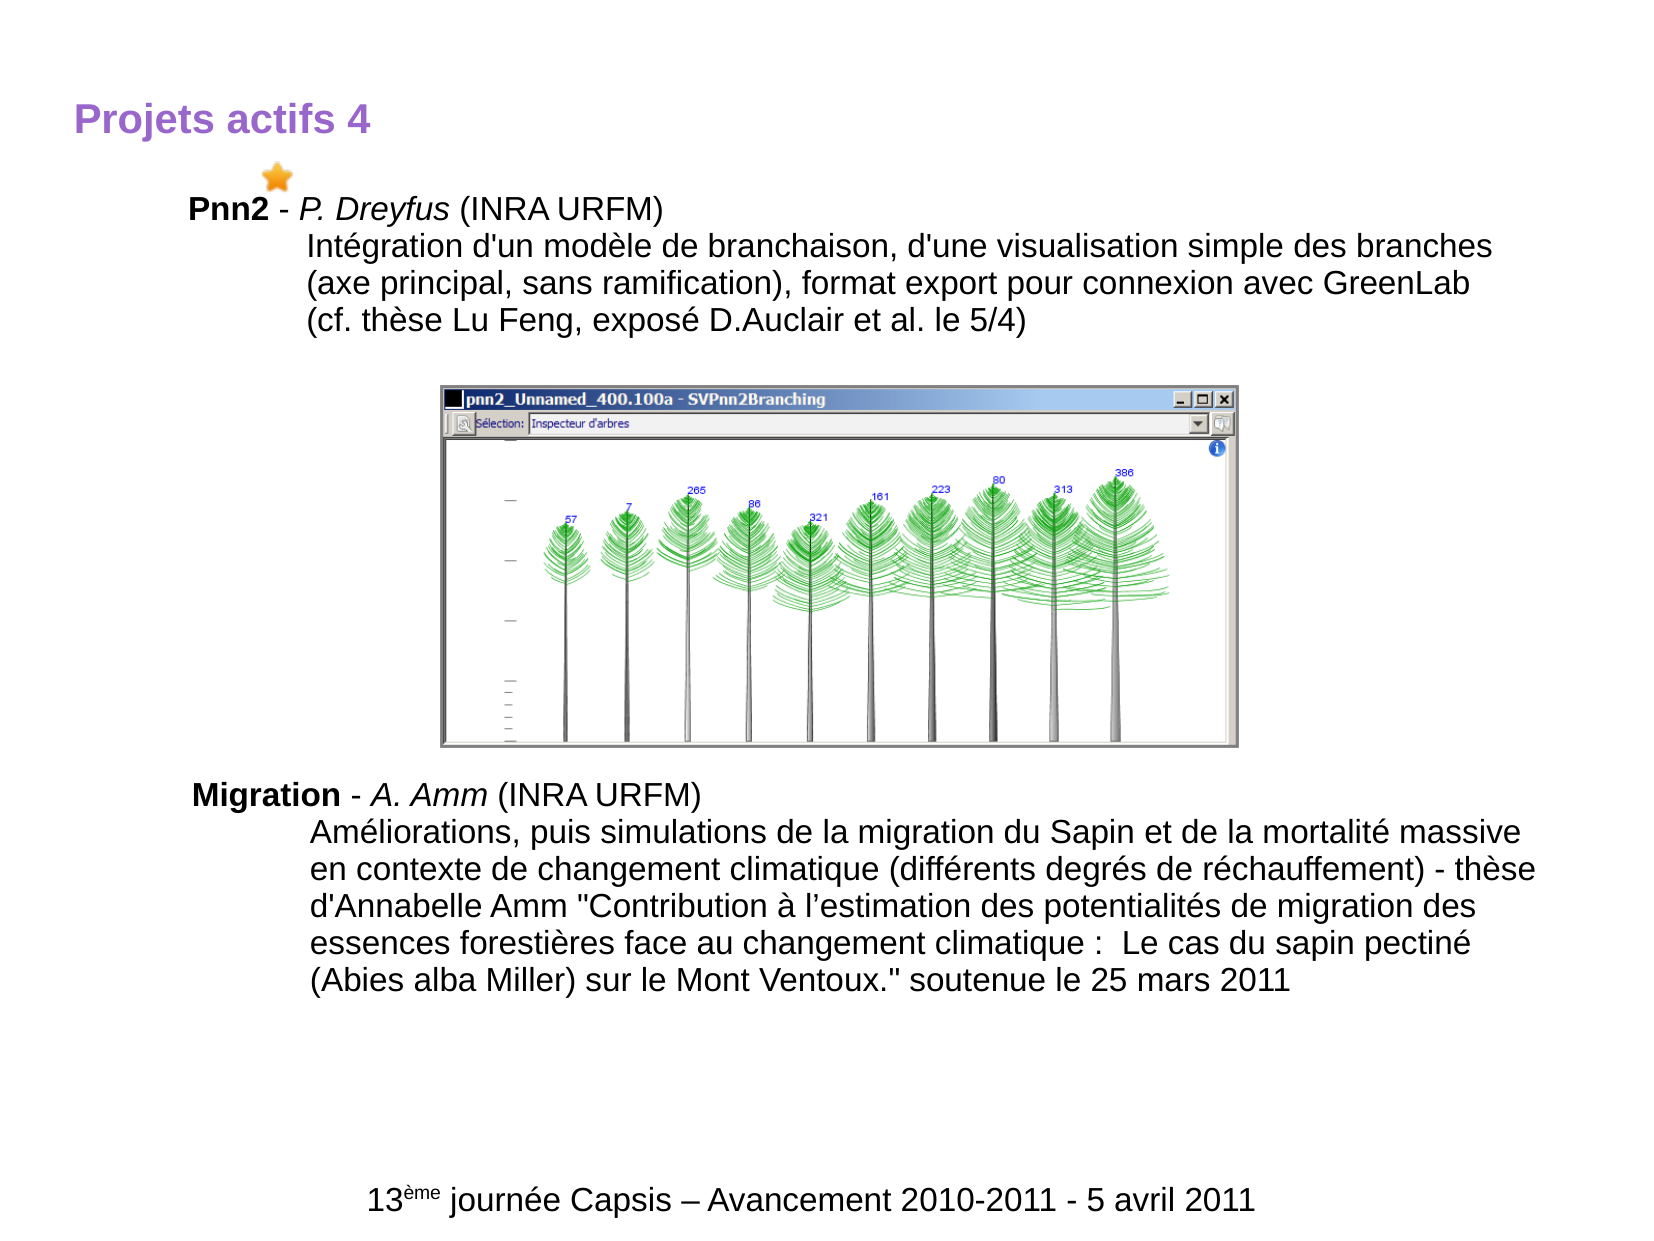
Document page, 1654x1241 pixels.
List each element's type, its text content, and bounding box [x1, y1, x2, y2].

text_box Pnn2 - P. Dreyfus (INRA URFM) Intégration d'un modèle de branchaison, d'une visualisation simple des branches (axe principal, sans ramification), format export pour connexion avec GreenLab (cf. thèse Lu Feng, exposé D.Auclair et al. le 5/4) [173, 182, 1562, 365]
picture [437, 383, 1241, 750]
text_box Migration - A. Amm (INRA URFM) Améliorations, puis simulations de la migration du Sapin et de la mortalité massive en contexte de changement climatique (différents degrés de réchauffement) - thèse d'Annabelle Amm "Contribution à l’estimation des potentialités de migration des essences forestières face au changement climatique : Le cas du sapin pectiné (Abies alba Miller) sur le Mont Ventoux." soutenue le 25 mars 2011 [177, 769, 1565, 1034]
picture [261, 160, 295, 194]
text_box Projets actifs 4 [59, 88, 1063, 158]
